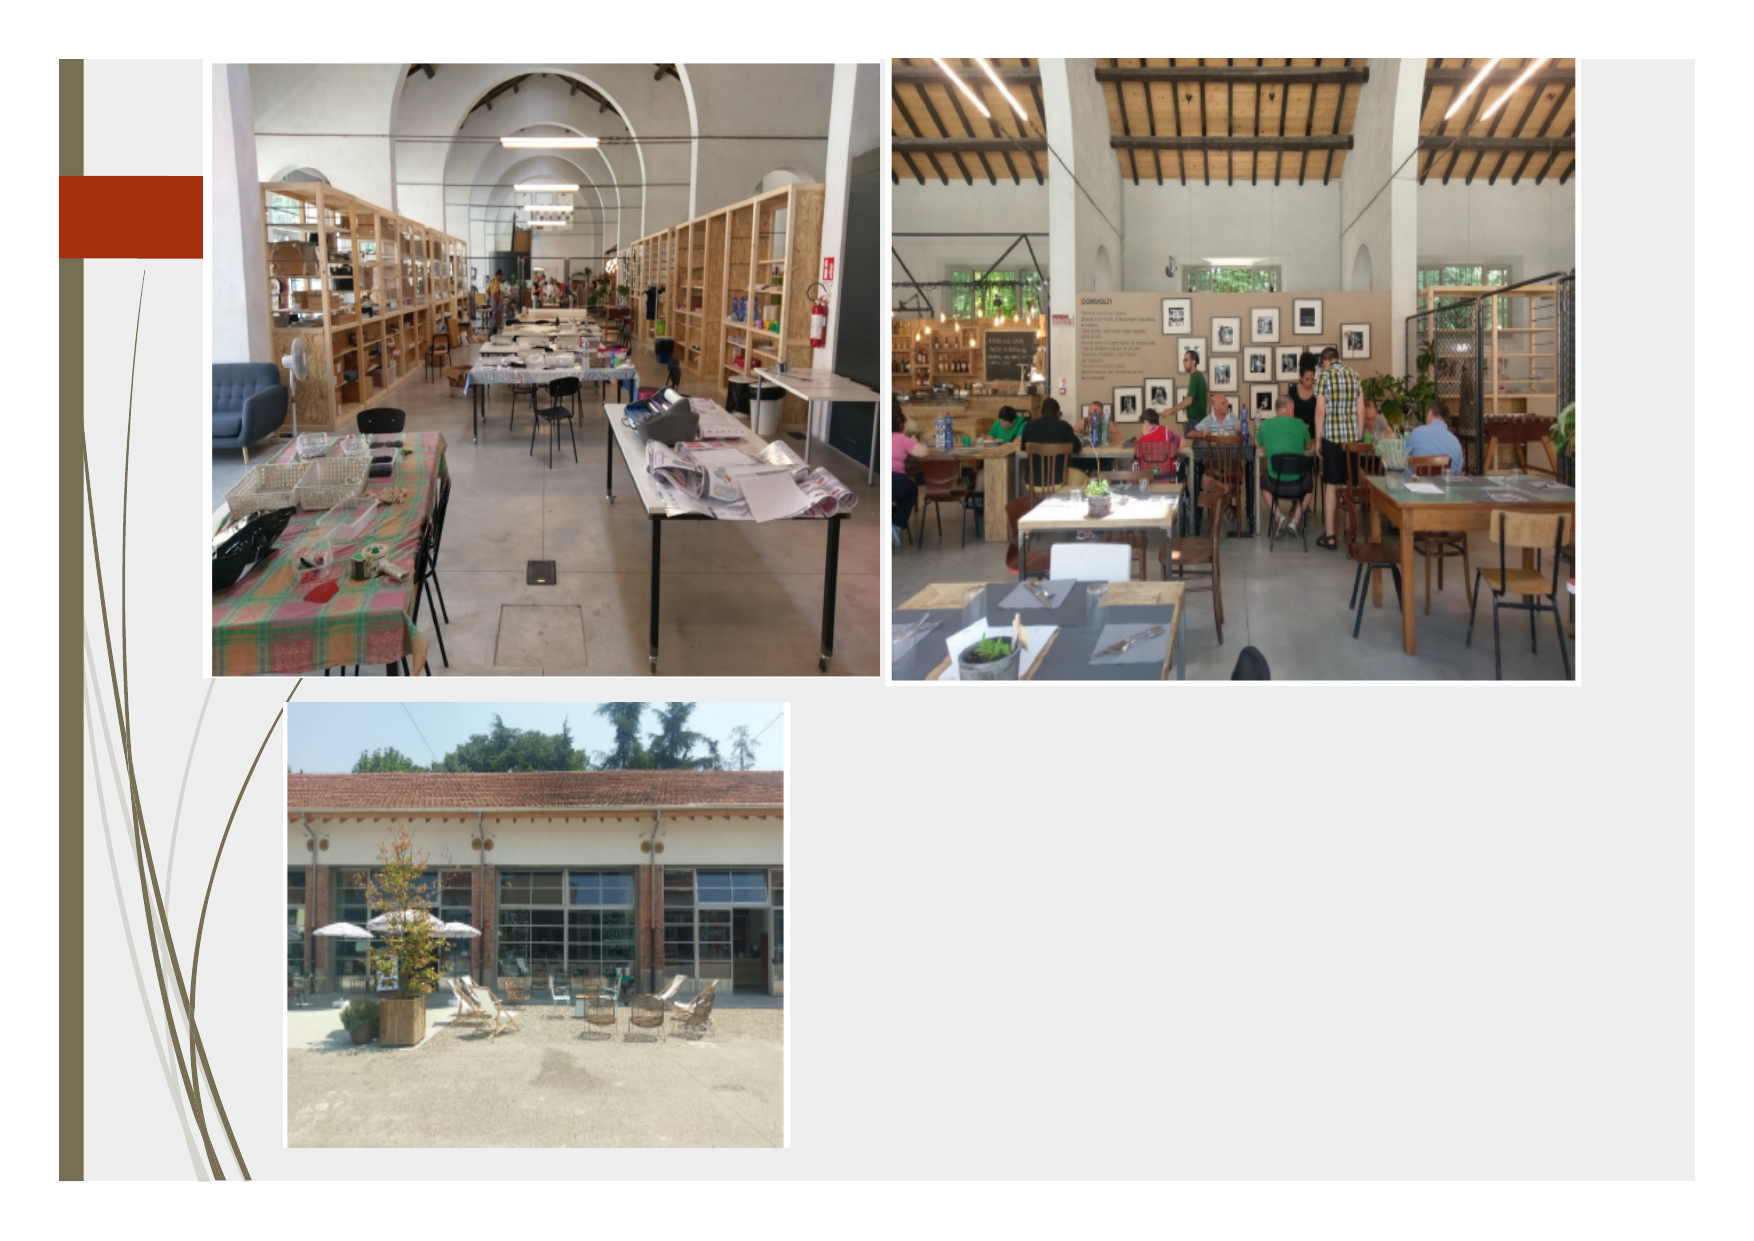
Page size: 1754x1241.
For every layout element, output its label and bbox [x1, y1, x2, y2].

picture [885, 58, 1581, 686]
picture [203, 58, 880, 678]
picture [283, 702, 790, 1148]
